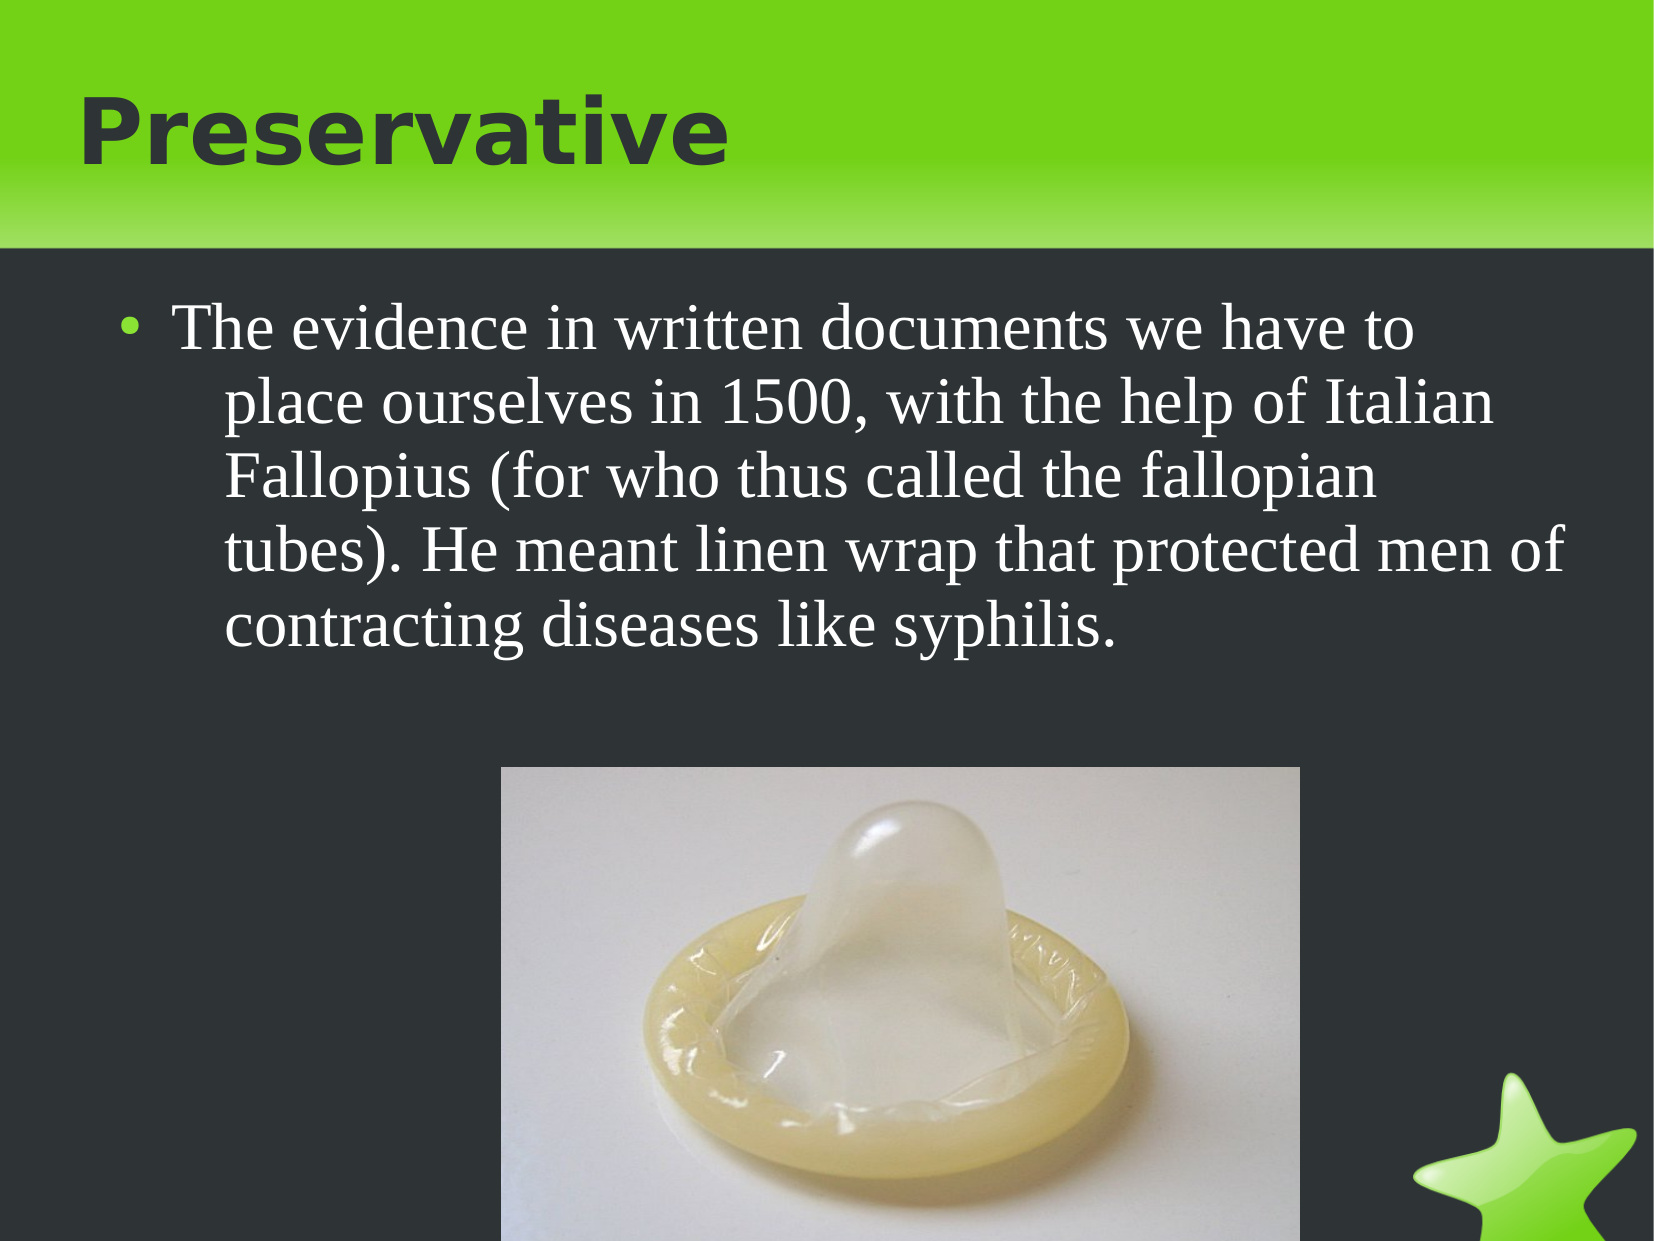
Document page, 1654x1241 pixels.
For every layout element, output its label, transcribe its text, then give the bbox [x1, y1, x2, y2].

list The evidence in written documents we have to place ourselves in 1500, with the help of Italian Fallopius (for who thus called the fallopian tubes). He meant linen wrap that protected men of contracting diseases like syphilis. [82, 290, 1571, 1094]
title Preservative [76, 29, 1565, 237]
picture [0, 0, 1654, 1241]
